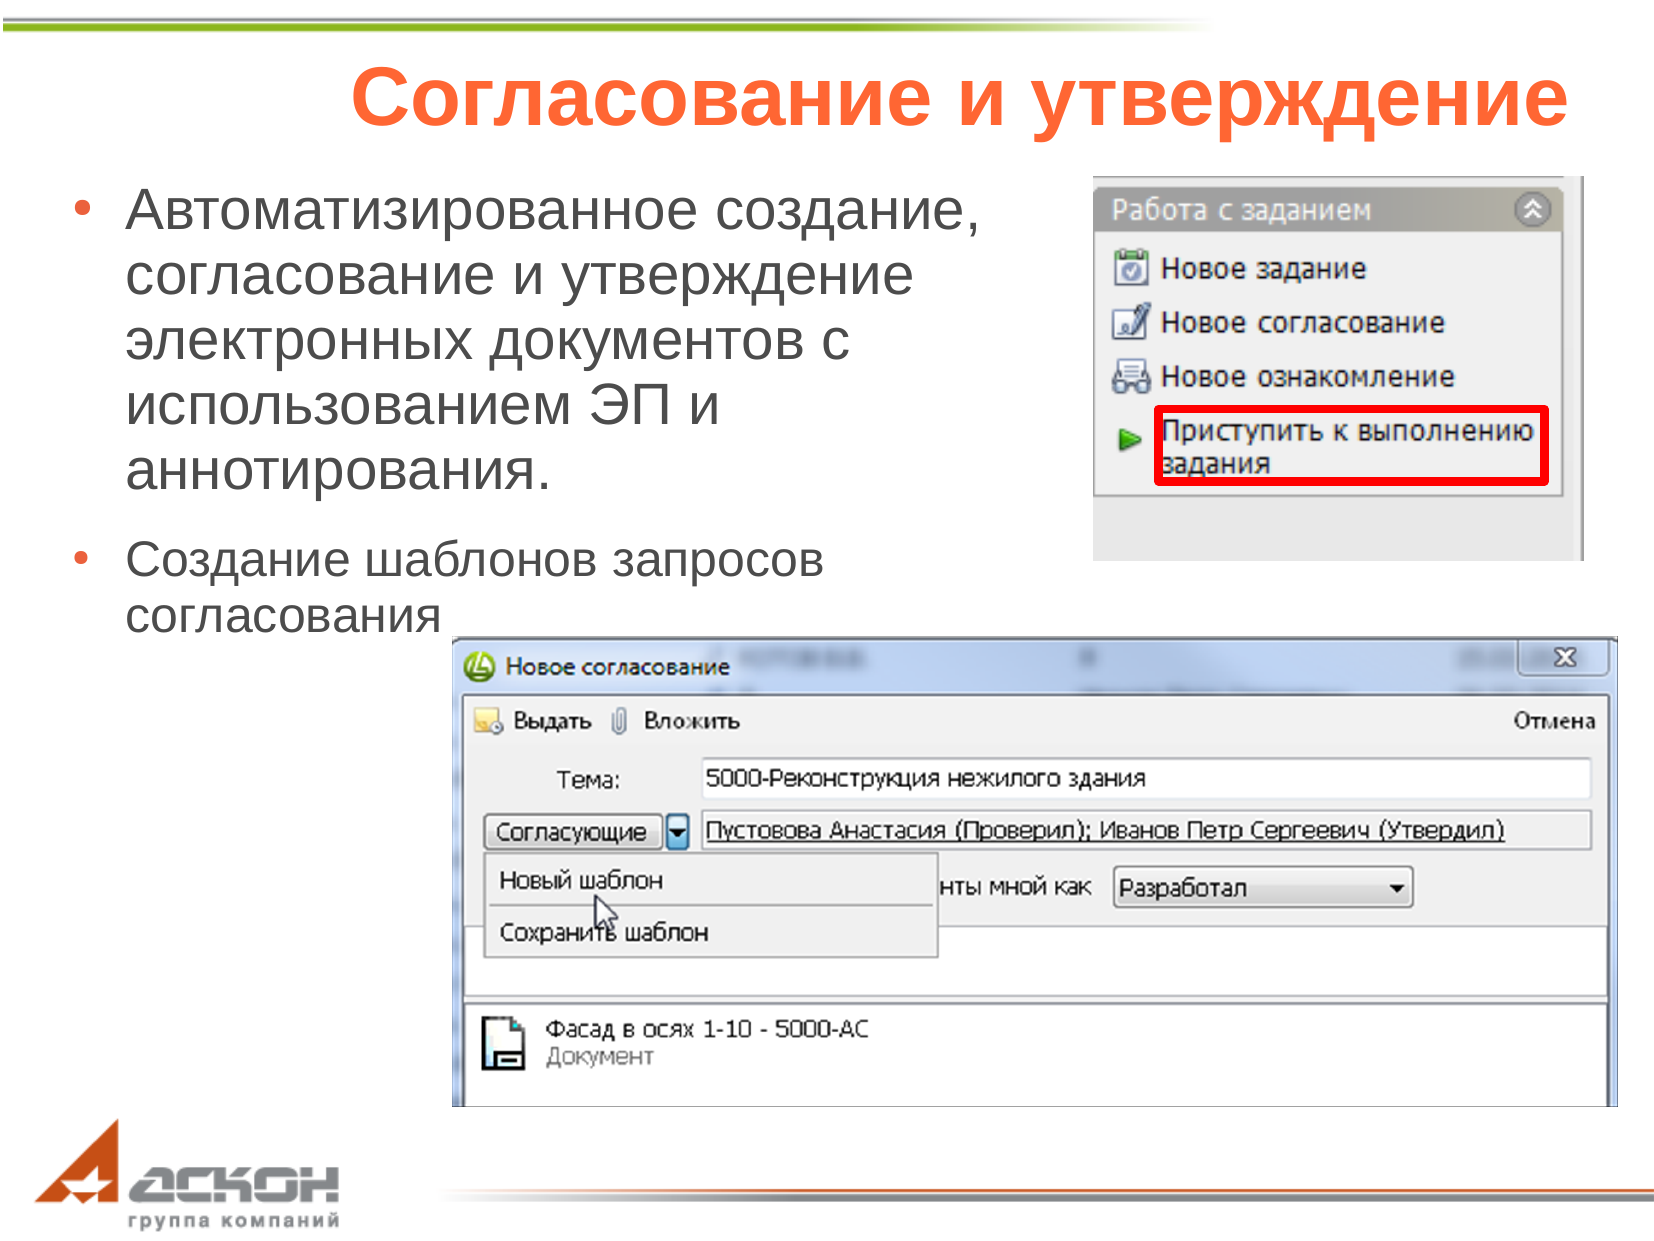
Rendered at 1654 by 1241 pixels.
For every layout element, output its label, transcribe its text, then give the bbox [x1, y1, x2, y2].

list Автоматизированное создание, согласование и утверждение электронных документов с использованием ЭП и аннотирования. Создание шаблонов запросов согласования [54, 176, 1024, 1041]
picture [3, 0, 1654, 1241]
title Согласование и утверждение [82, 49, 1571, 144]
